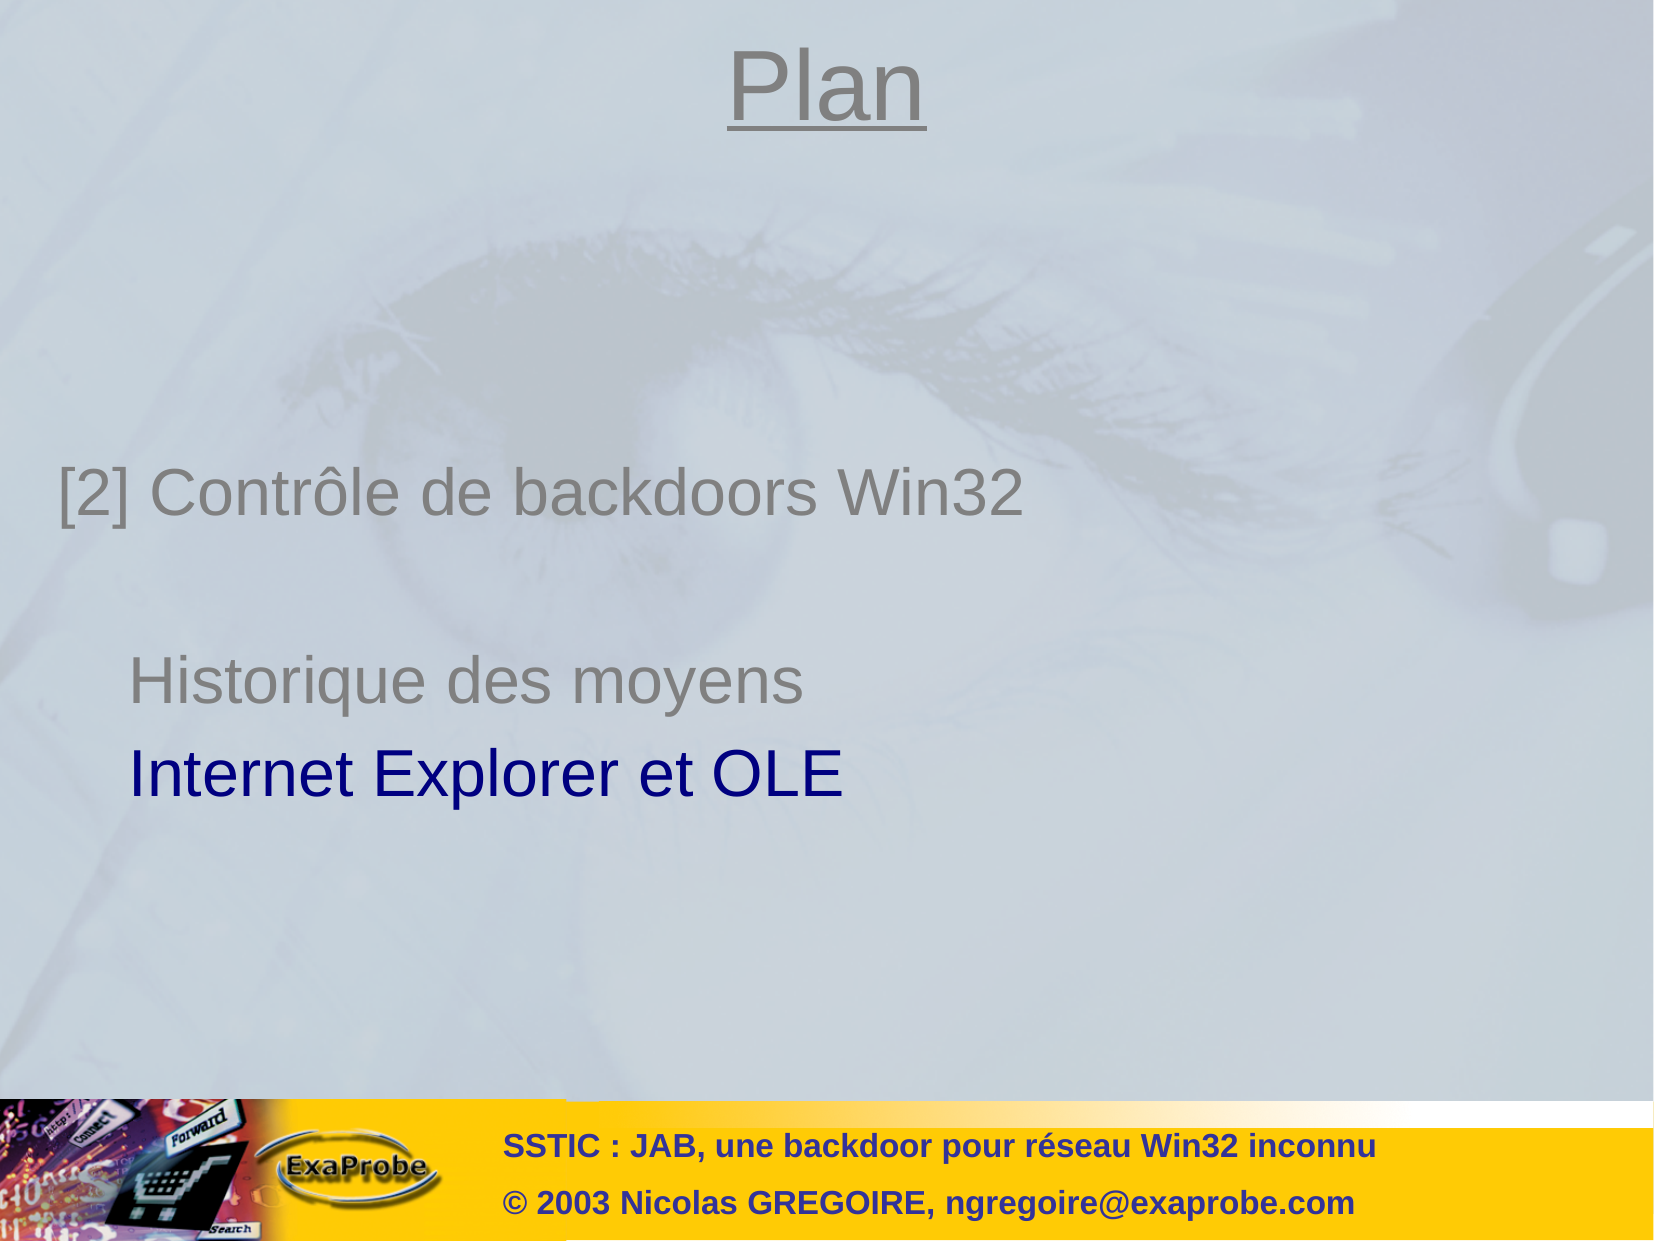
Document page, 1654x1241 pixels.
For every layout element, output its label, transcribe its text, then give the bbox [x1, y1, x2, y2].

subtitle [2] Contrôle de backdoors Win32 Historique des moyens Internet Explorer et OLE [39, 222, 1623, 1041]
title Plan [0, 0, 1654, 167]
